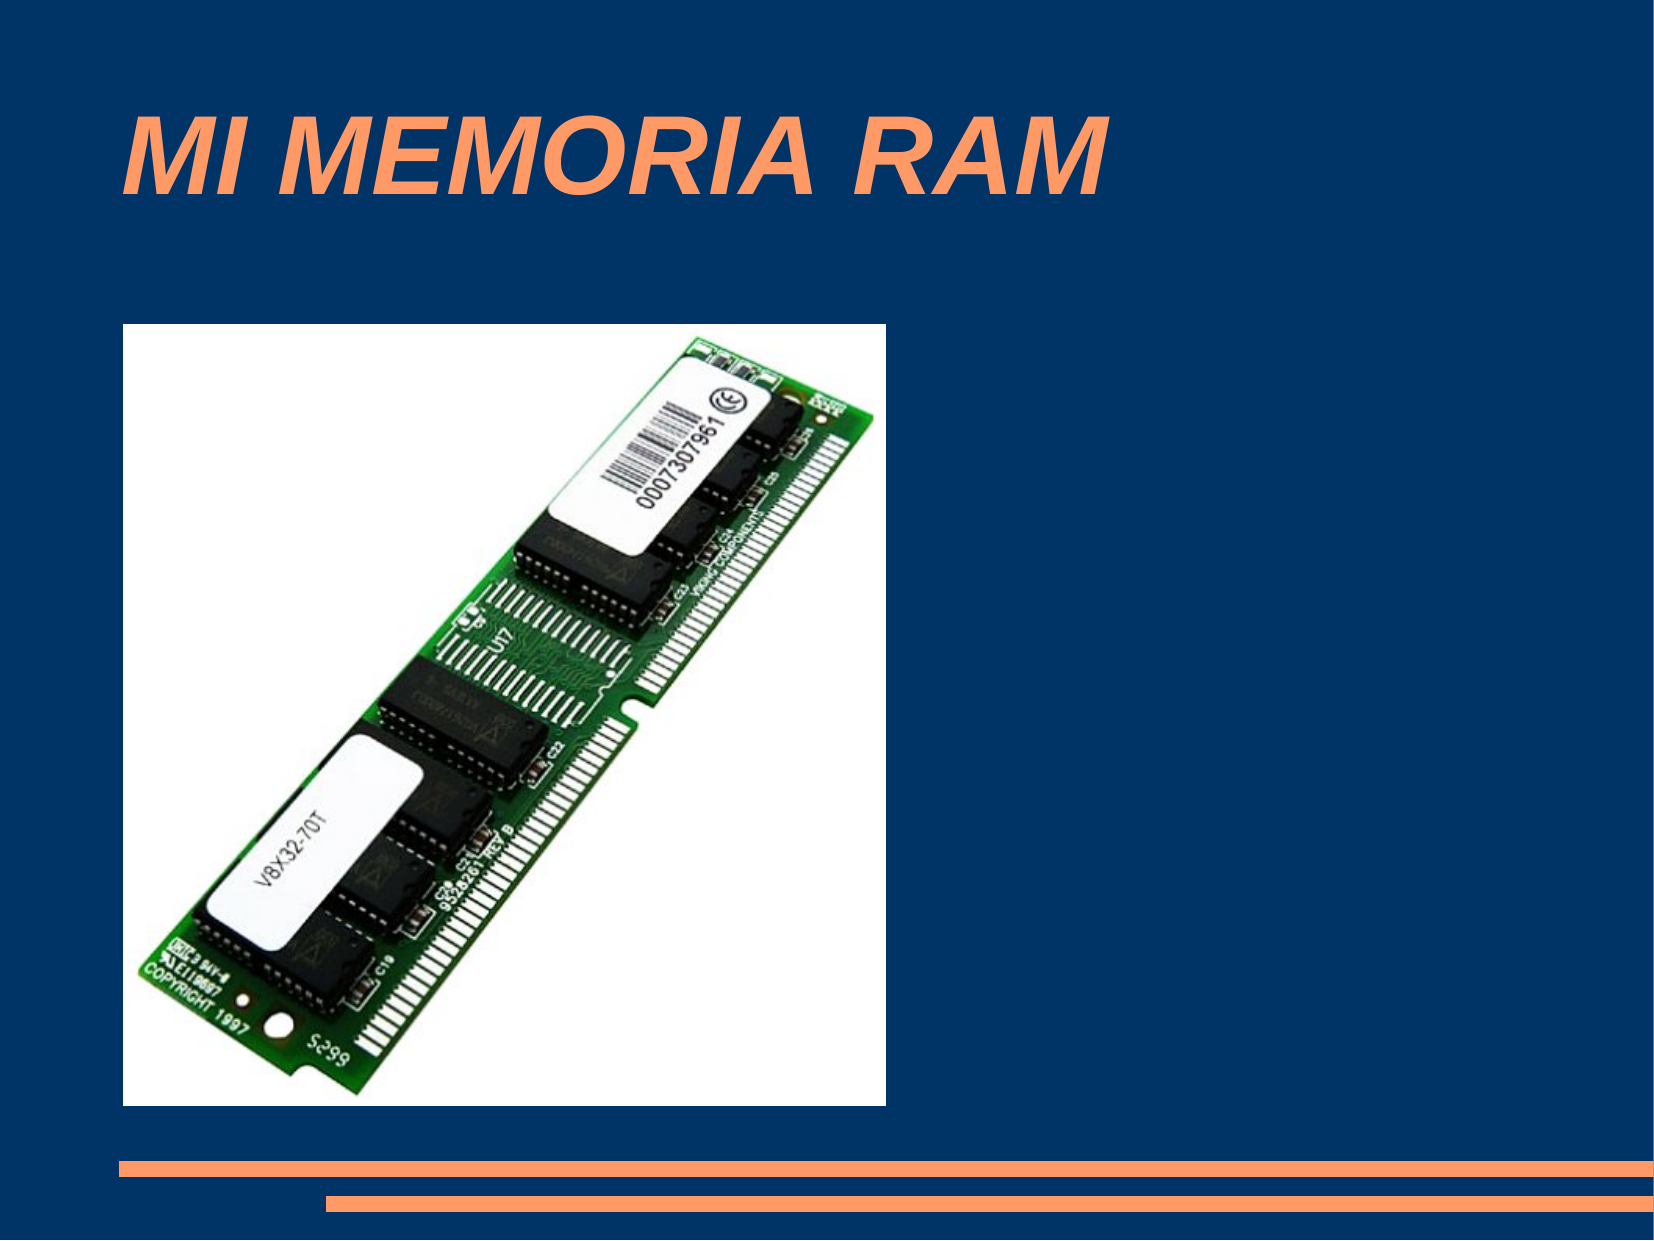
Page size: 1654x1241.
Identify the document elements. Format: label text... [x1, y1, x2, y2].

picture [123, 324, 886, 1106]
list [121, 322, 1561, 1132]
title MI MEMORIA RAM [121, 46, 1534, 254]
